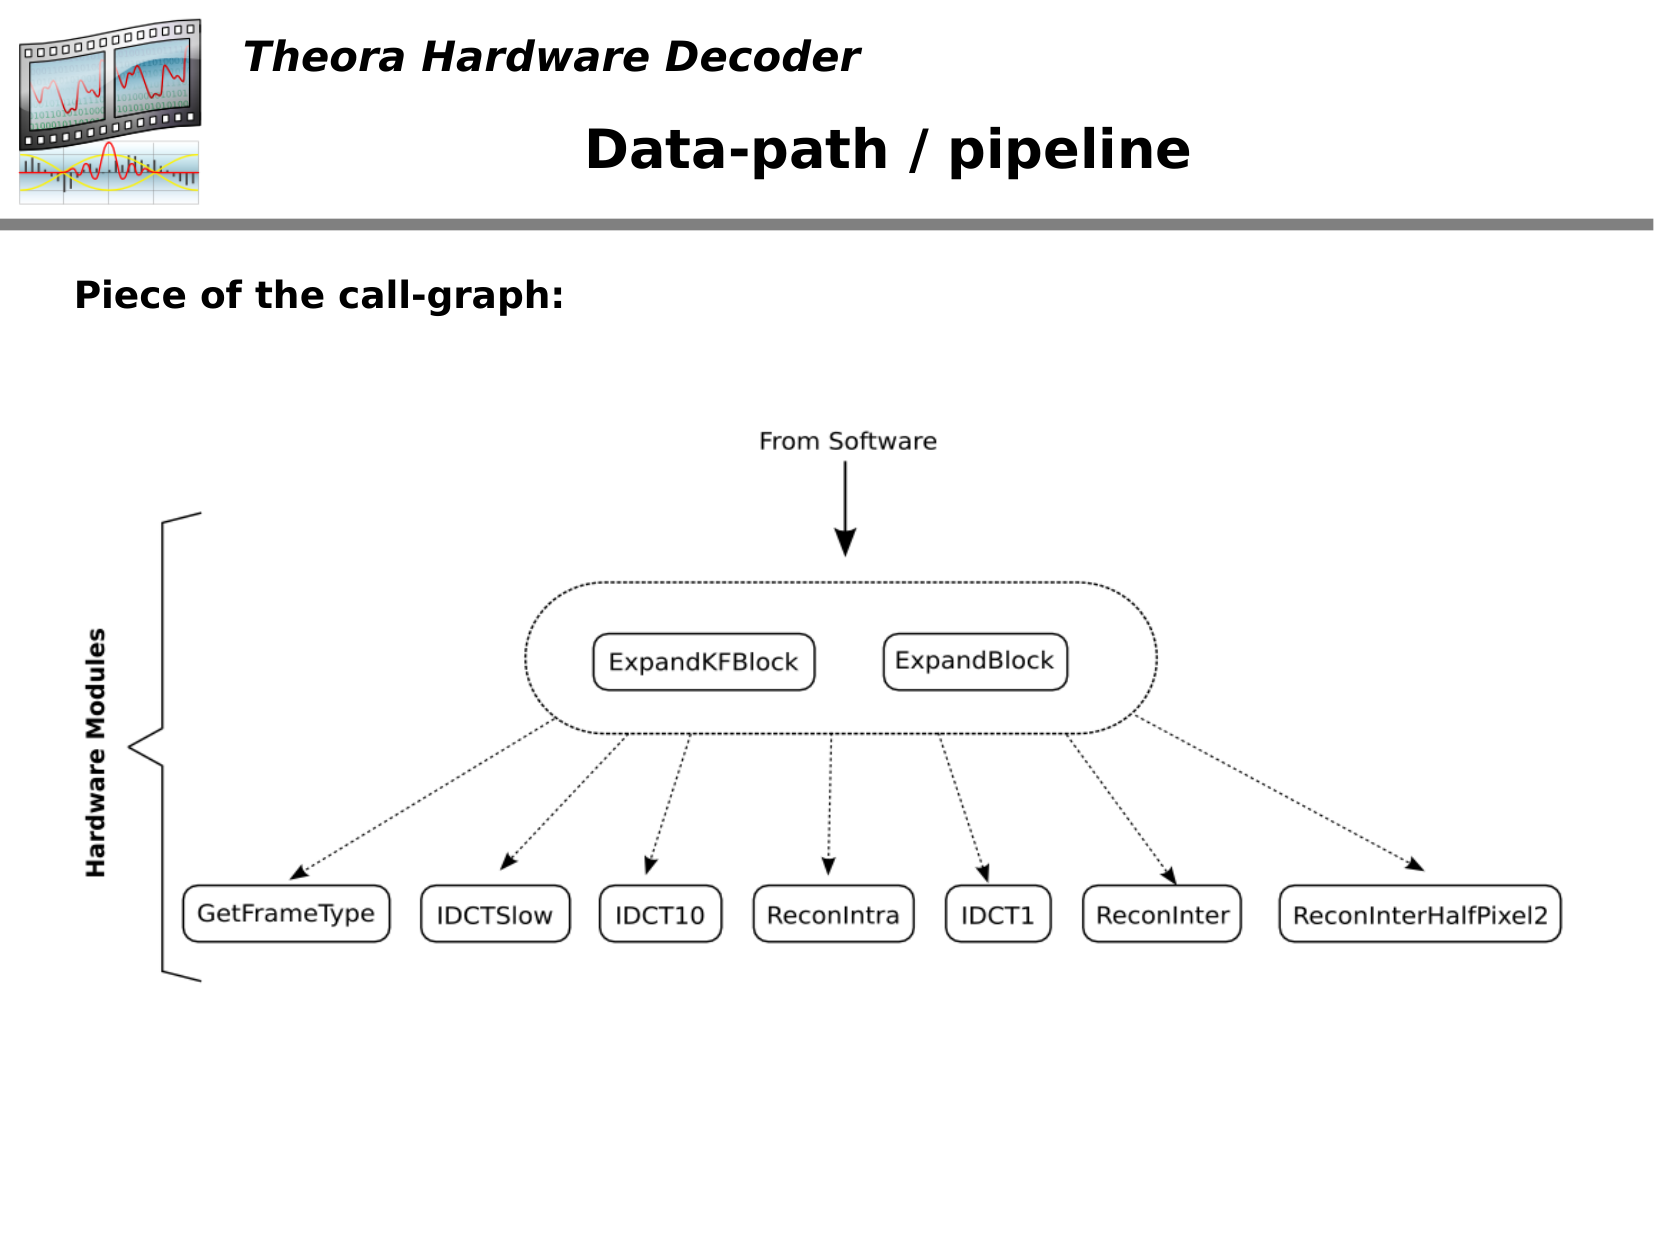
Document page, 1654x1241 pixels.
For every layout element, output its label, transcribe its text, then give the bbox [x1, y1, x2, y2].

picture [70, 413, 1577, 1001]
text_box [0, 218, 1654, 231]
text_box Data-path / pipeline [569, 111, 1208, 189]
text_box Theora Hardware Decoder [228, 25, 876, 89]
text_box [166, 376, 1596, 452]
picture [0, 2, 225, 218]
text_box Piece of the call-graph: [59, 244, 581, 303]
